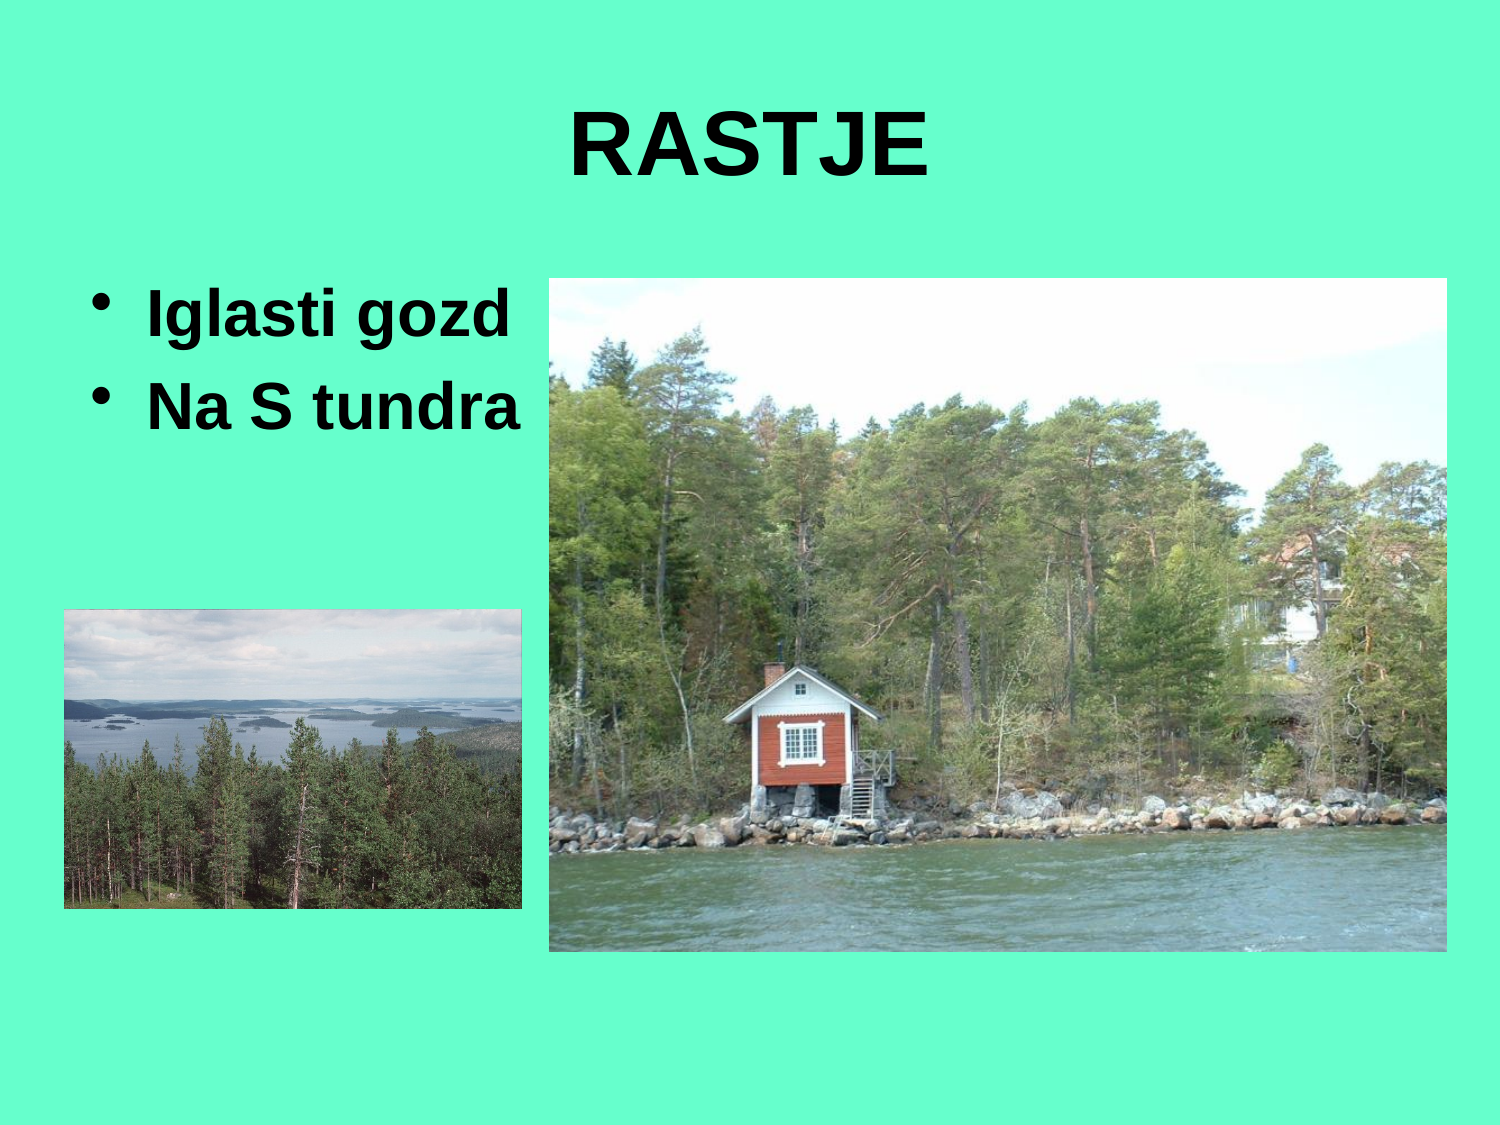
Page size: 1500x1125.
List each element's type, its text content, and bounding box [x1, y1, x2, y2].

picture [549, 278, 1447, 952]
list Iglasti gozd Na S tundra [75, 262, 1425, 1005]
title RASTJE [75, 45, 1425, 233]
picture [64, 609, 522, 909]
